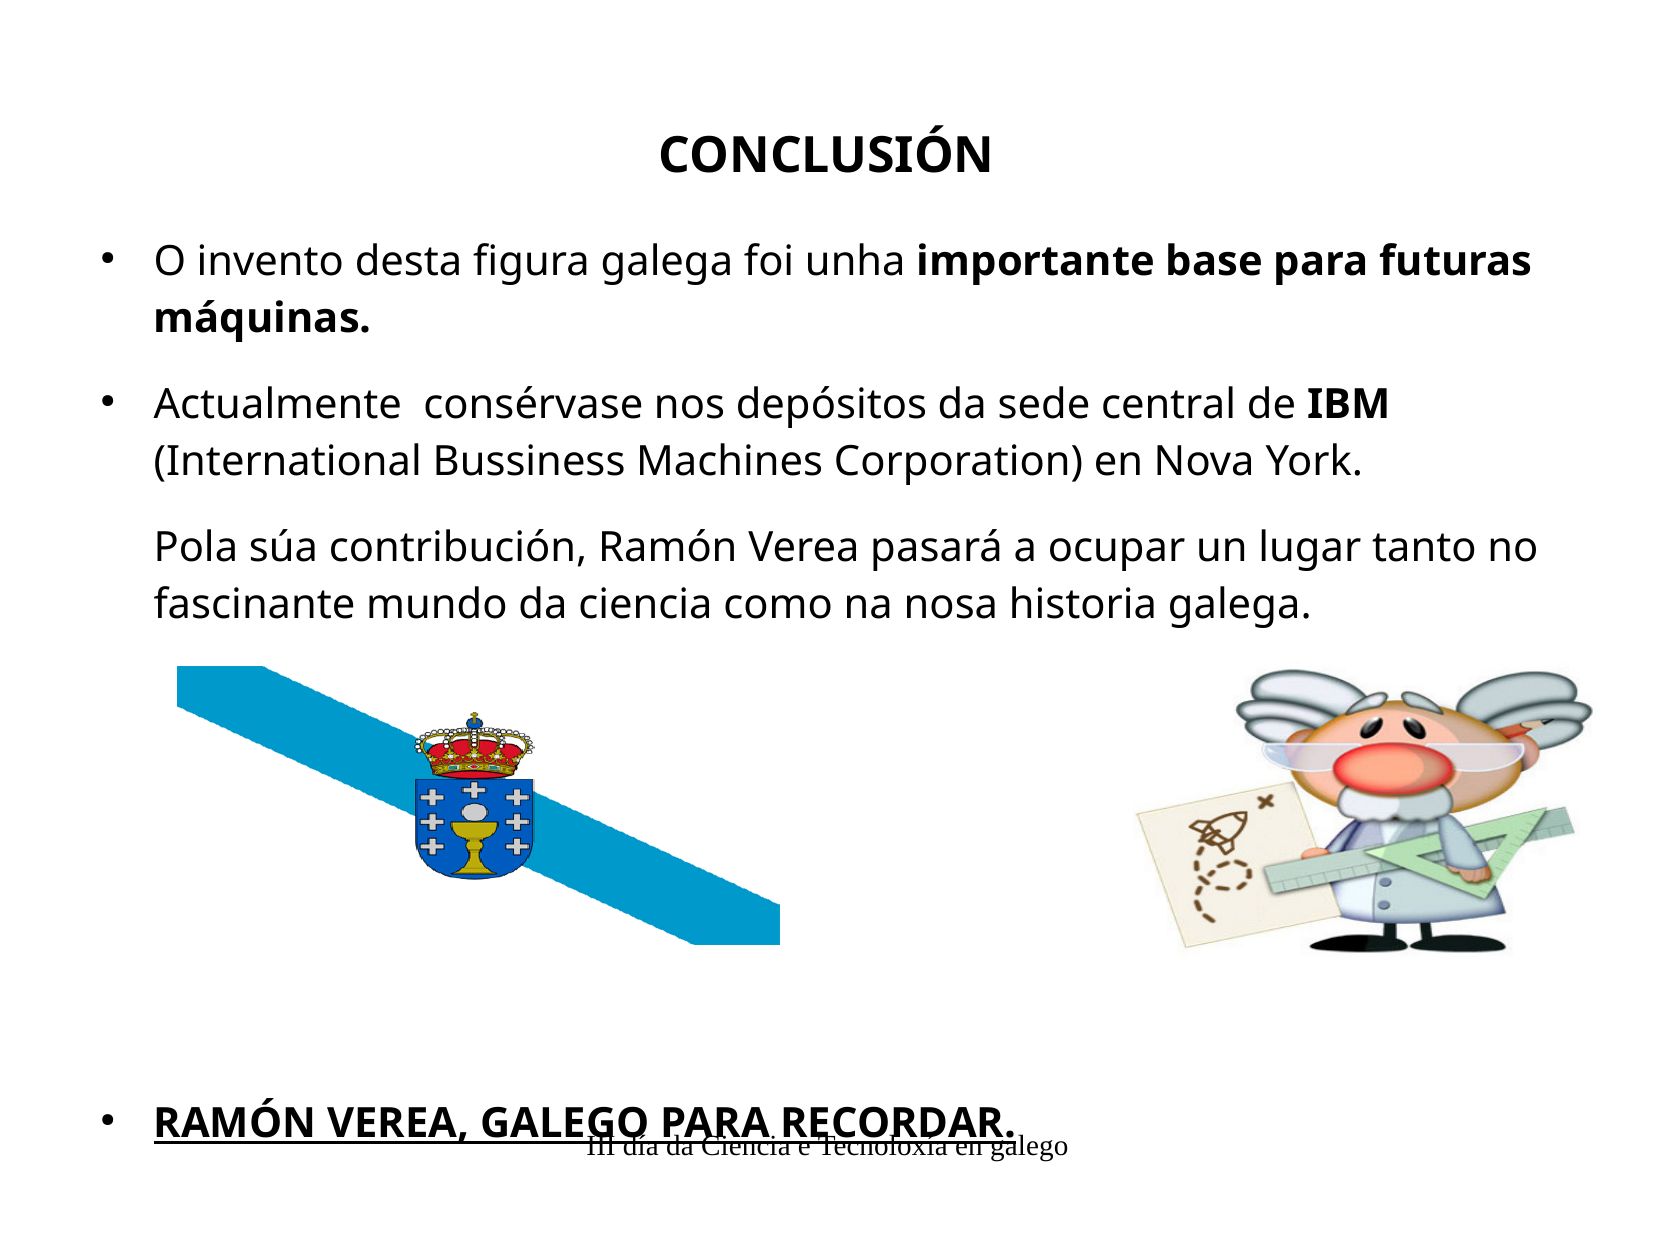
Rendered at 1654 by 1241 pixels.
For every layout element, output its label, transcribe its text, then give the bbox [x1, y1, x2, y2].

picture [177, 666, 780, 945]
title CONCLUSIÓN [82, 49, 1571, 230]
picture [1133, 661, 1597, 962]
list O invento desta figura galega foi unha importante base para futuras máquinas. Actualmente consérvase nos depósitos da sede central de IBM (International Bussiness Machines Corporation) en Nova York. Pola súa contribución, Ramón Verea pasará a ocupar un lugar tanto no fascinante mundo da ciencia como na nosa historia galega. RAMÓN VEREA, GALEGO PARA RECORDAR. [82, 230, 1571, 1224]
